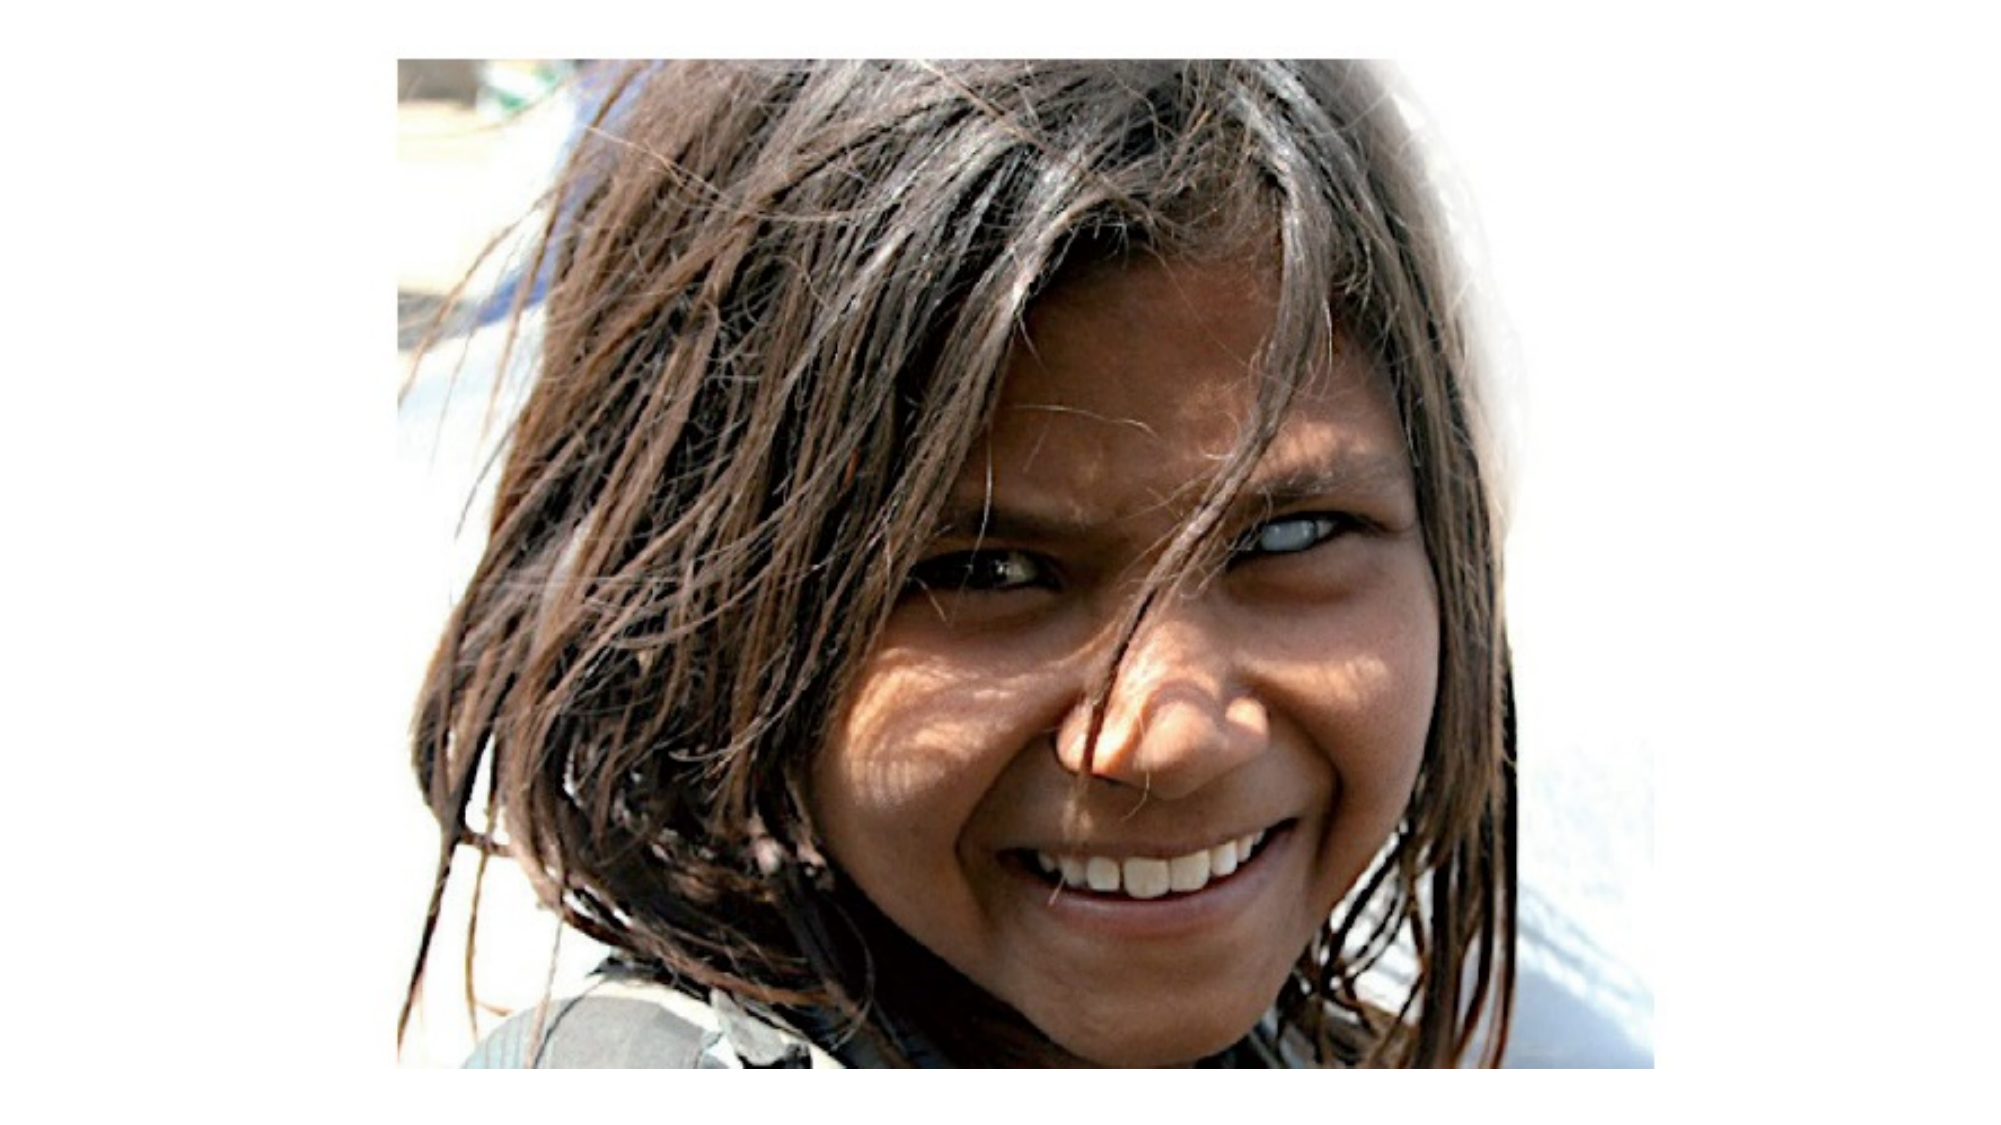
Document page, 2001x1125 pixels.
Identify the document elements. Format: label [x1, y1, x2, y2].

picture [369, 45, 1700, 1069]
